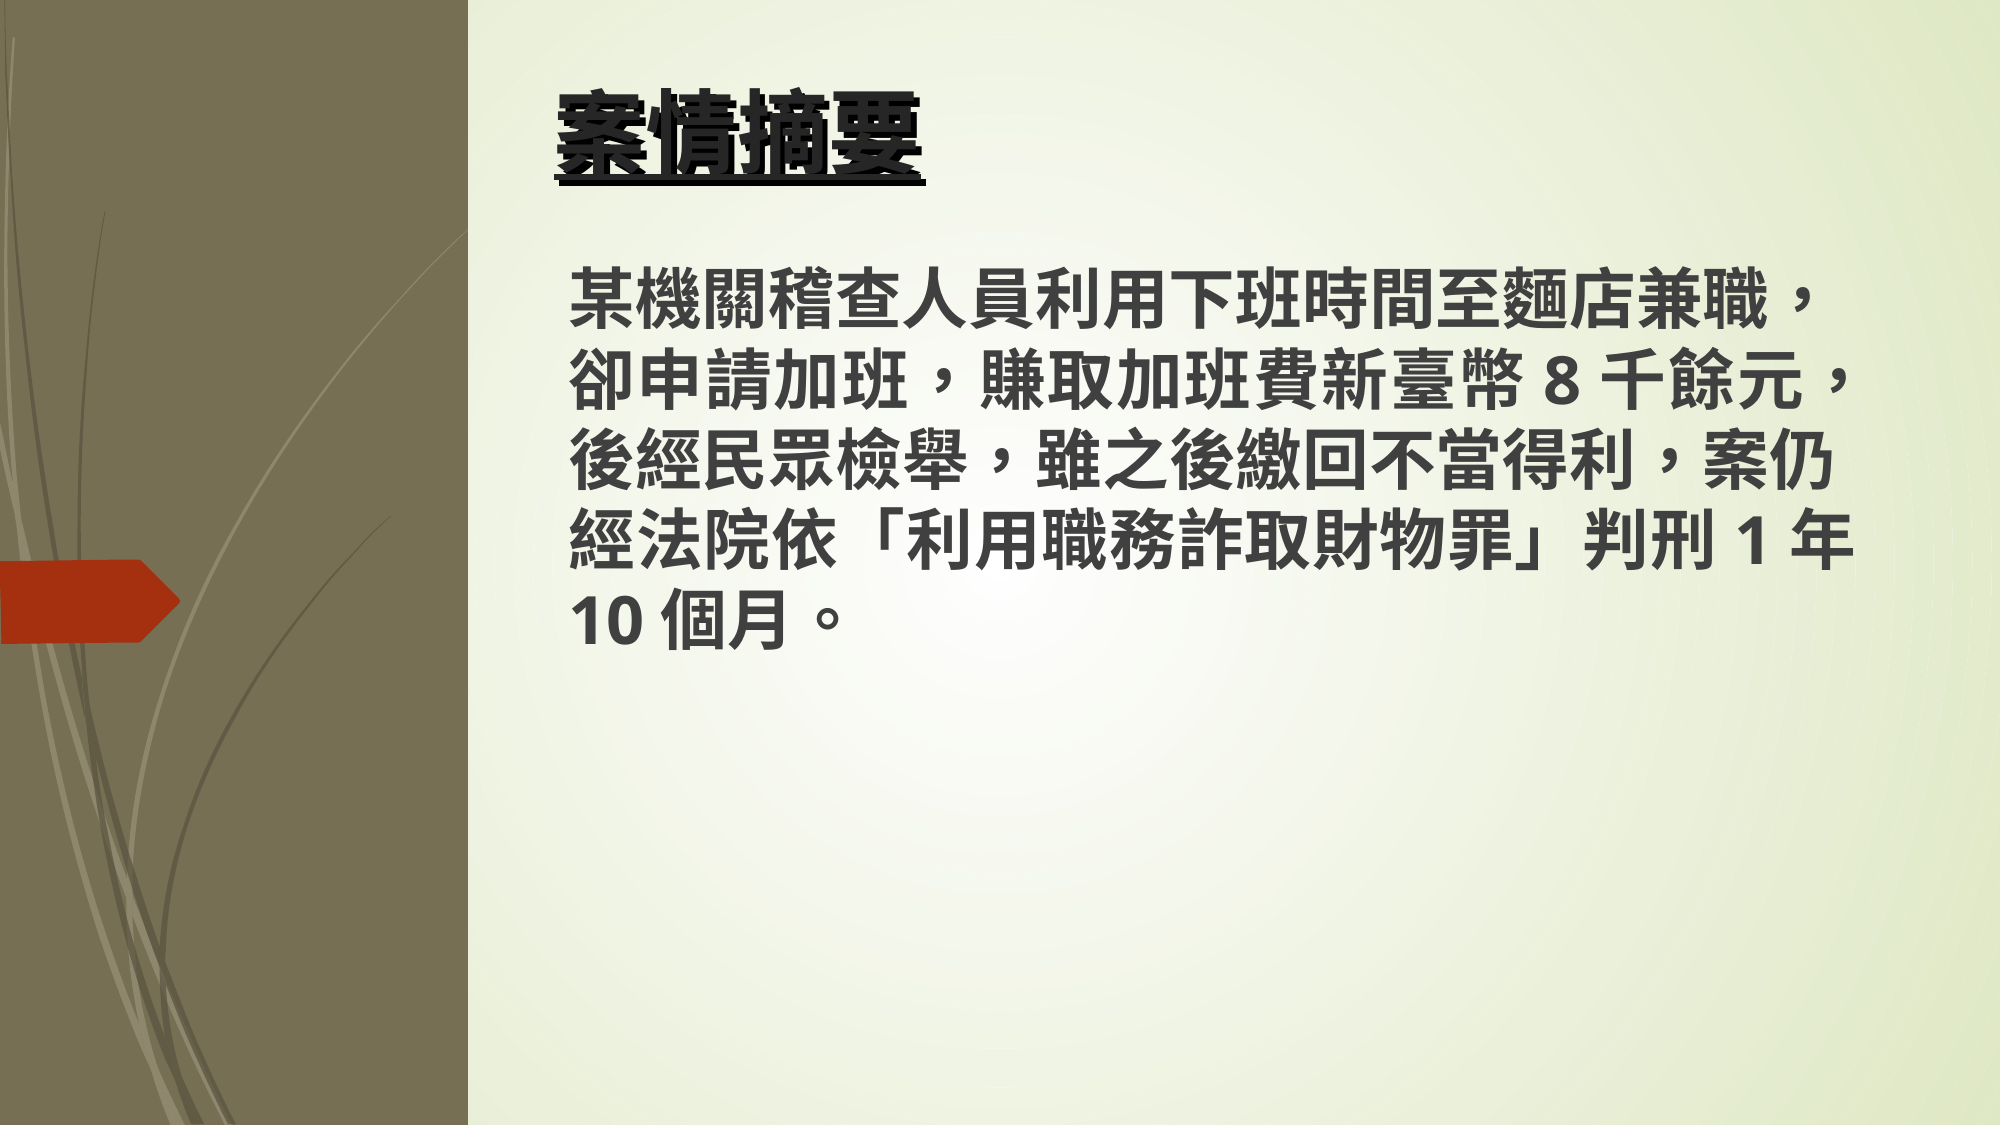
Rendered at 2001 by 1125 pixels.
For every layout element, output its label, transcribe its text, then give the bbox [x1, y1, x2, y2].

list 某機關稽查人員利用下班時間至麵店兼職，卻申請加班，賺取加班費新臺幣8千餘元，後經民眾檢舉，雖之後繳回不當得利，案仍經法院依「利用職務詐取財物罪」判刑1年10個月。 [553, 249, 1888, 870]
title 案情摘要 [538, 67, 1873, 278]
text_box [0, 0, 2000, 1125]
